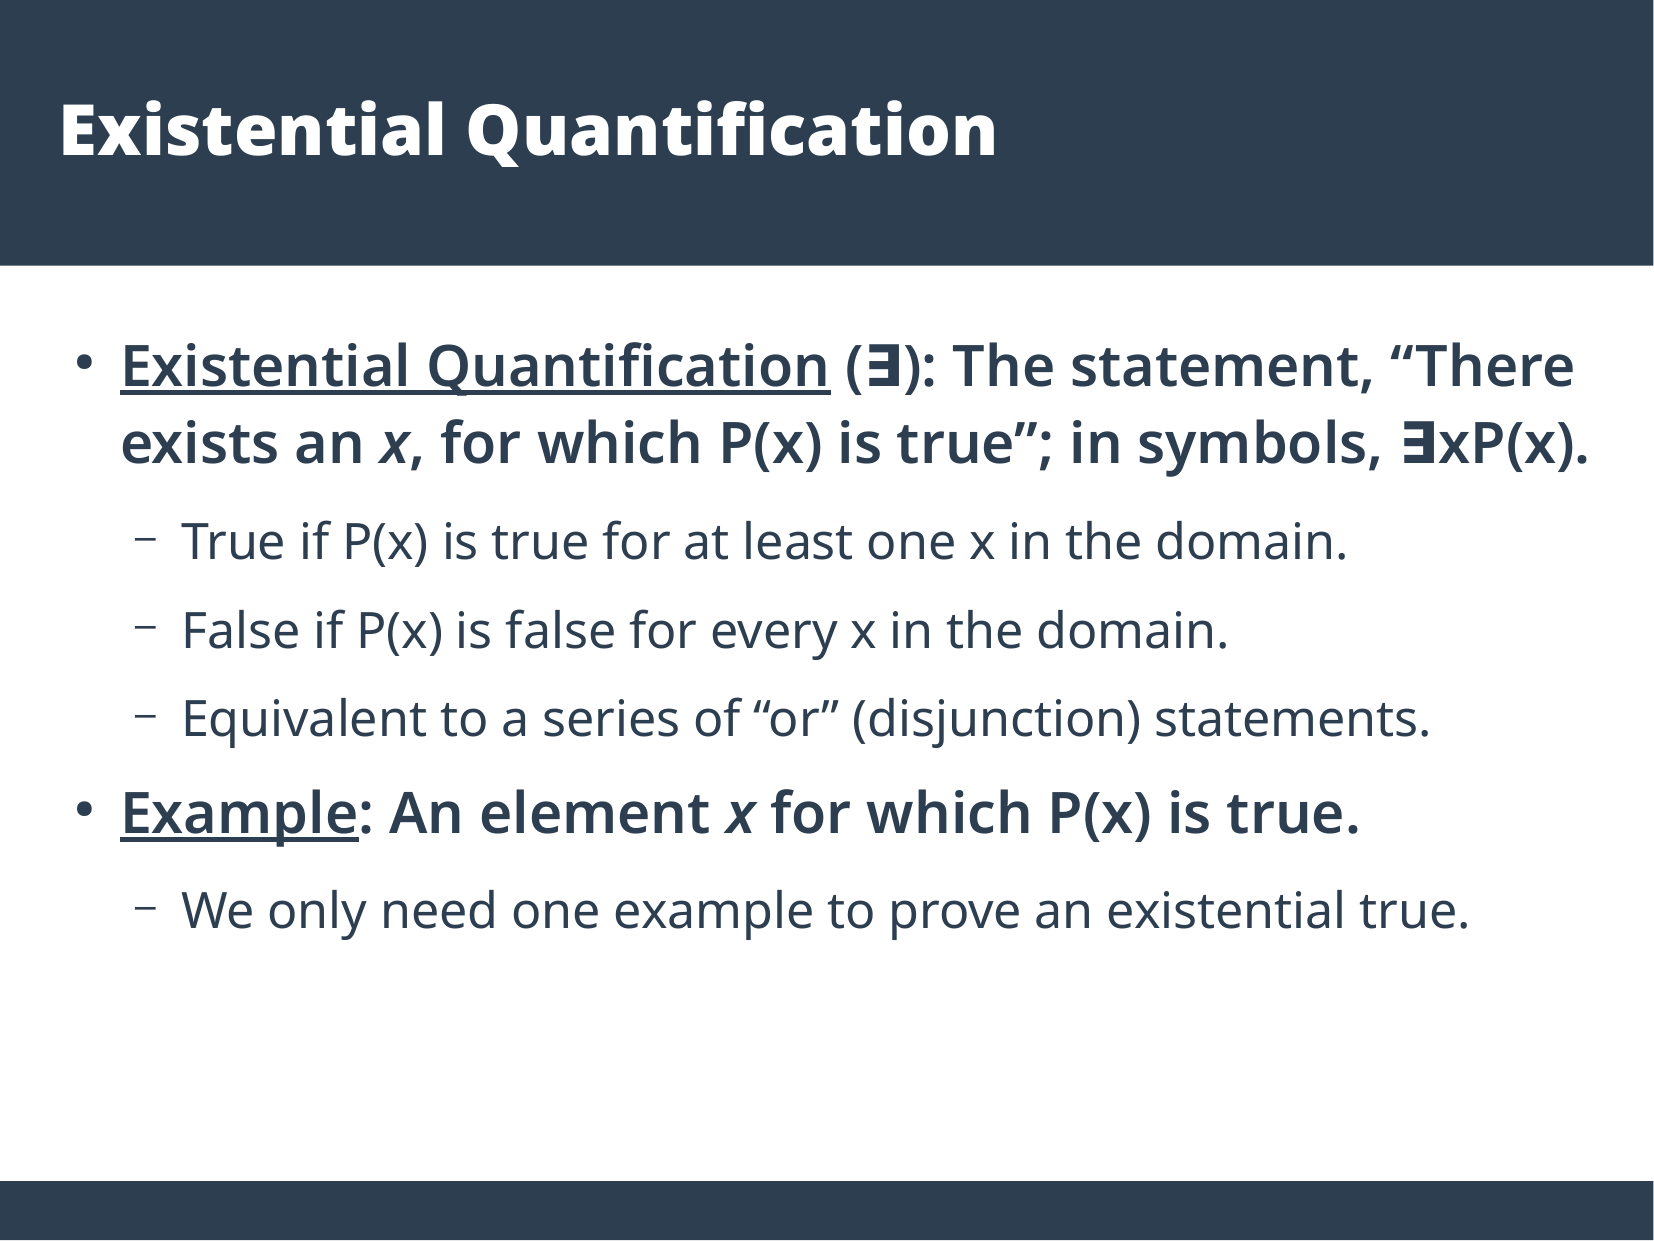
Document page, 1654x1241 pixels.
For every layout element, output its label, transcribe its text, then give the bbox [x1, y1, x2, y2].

list Existential Quantification (∃): The statement, “There exists an x, for which P(x) is true”; in symbols, ∃xP(x). True if P(x) is true for at least one x in the domain. False if P(x) is false for every x in the domain. Equivalent to a series of “or” (disjunction) statements. Example: An element x for which P(x) is true. We only need one example to prove an existential true. [59, 324, 1595, 976]
title Existential Quantification [59, 49, 1595, 207]
